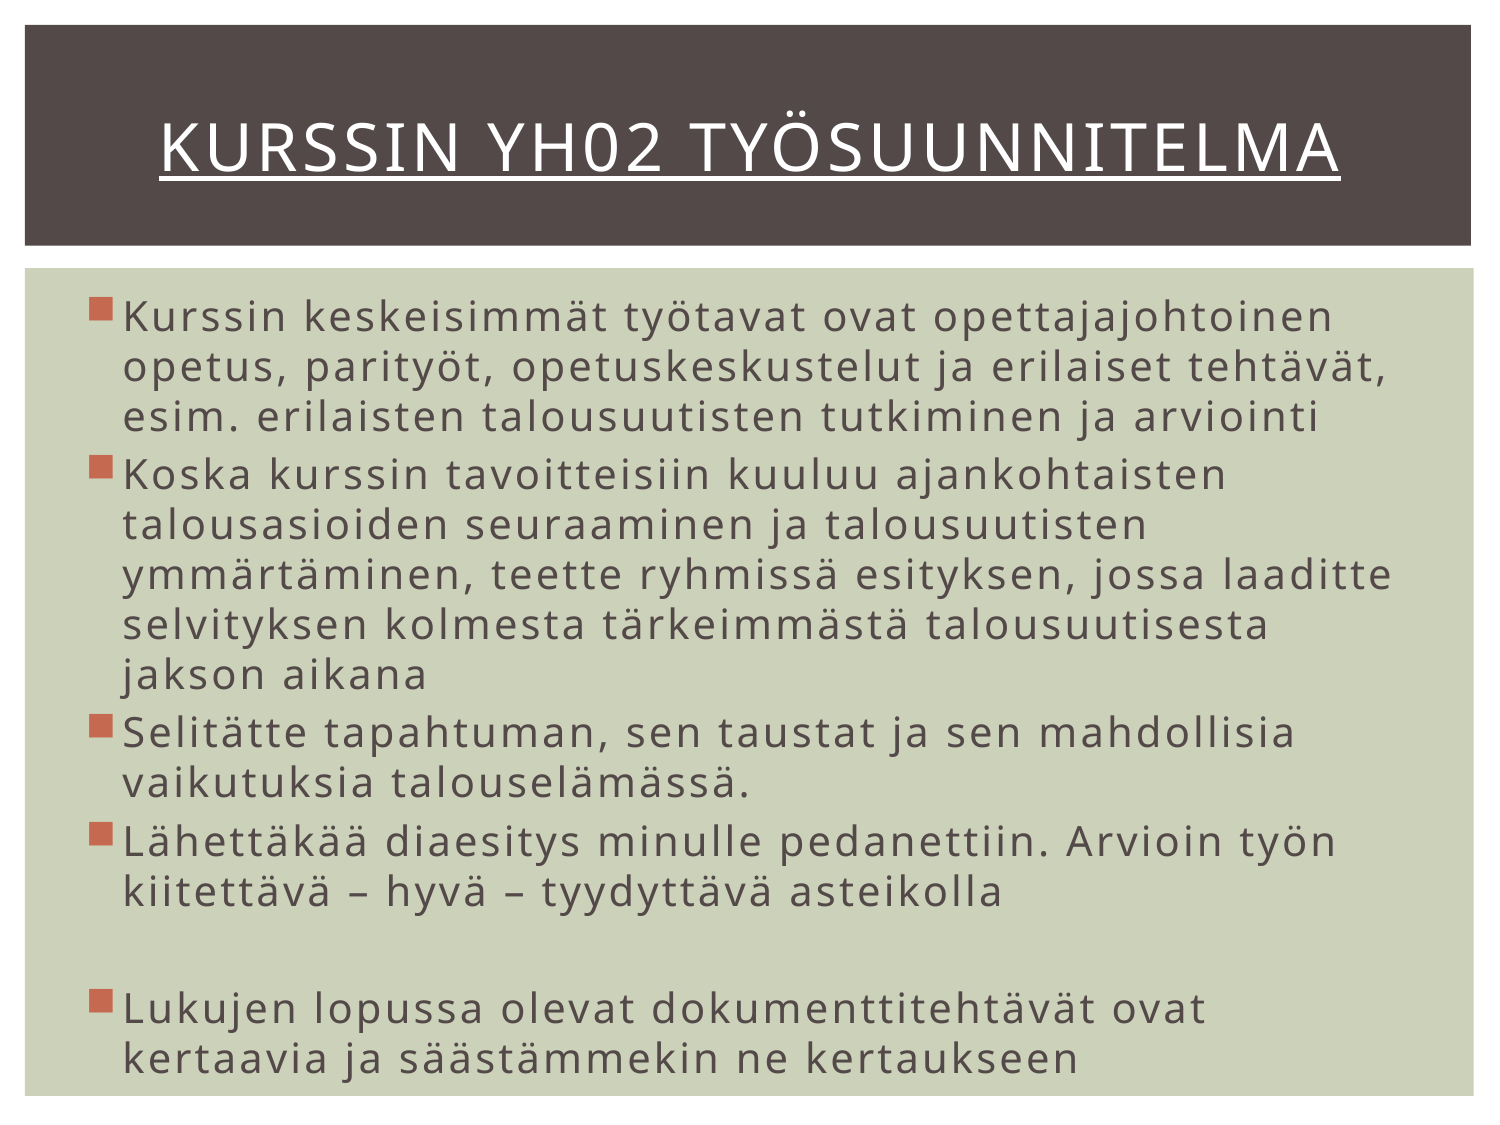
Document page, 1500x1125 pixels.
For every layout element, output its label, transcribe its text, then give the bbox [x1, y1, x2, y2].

title Kurssin yh02 työsuunnitelma [62, 58, 1438, 232]
list Kurssin keskeisimmät työtavat ovat opettajajohtoinen opetus, parityöt, opetuskeskustelut ja erilaiset tehtävät, esim. erilaisten talousuutisten tutkiminen ja arviointi Koska kurssin tavoitteisiin kuuluu ajankohtaisten talousasioiden seuraaminen ja talousuutisten ymmärtäminen, teette ryhmissä esityksen, jossa laaditte selvityksen kolmesta tärkeimmästä talousuutisesta jakson aikana Selitätte tapahtuman, sen taustat ja sen mahdollisia vaikutuksia talouselämässä. Lähettäkää diaesitys minulle pedanettiin. Arvioin työn kiitettävä – hyvä – tyydyttävä asteikolla Lukujen lopussa olevat dokumenttitehtävät ovat kertaavia ja säästämmekin ne kertaukseen [62, 281, 1442, 1005]
